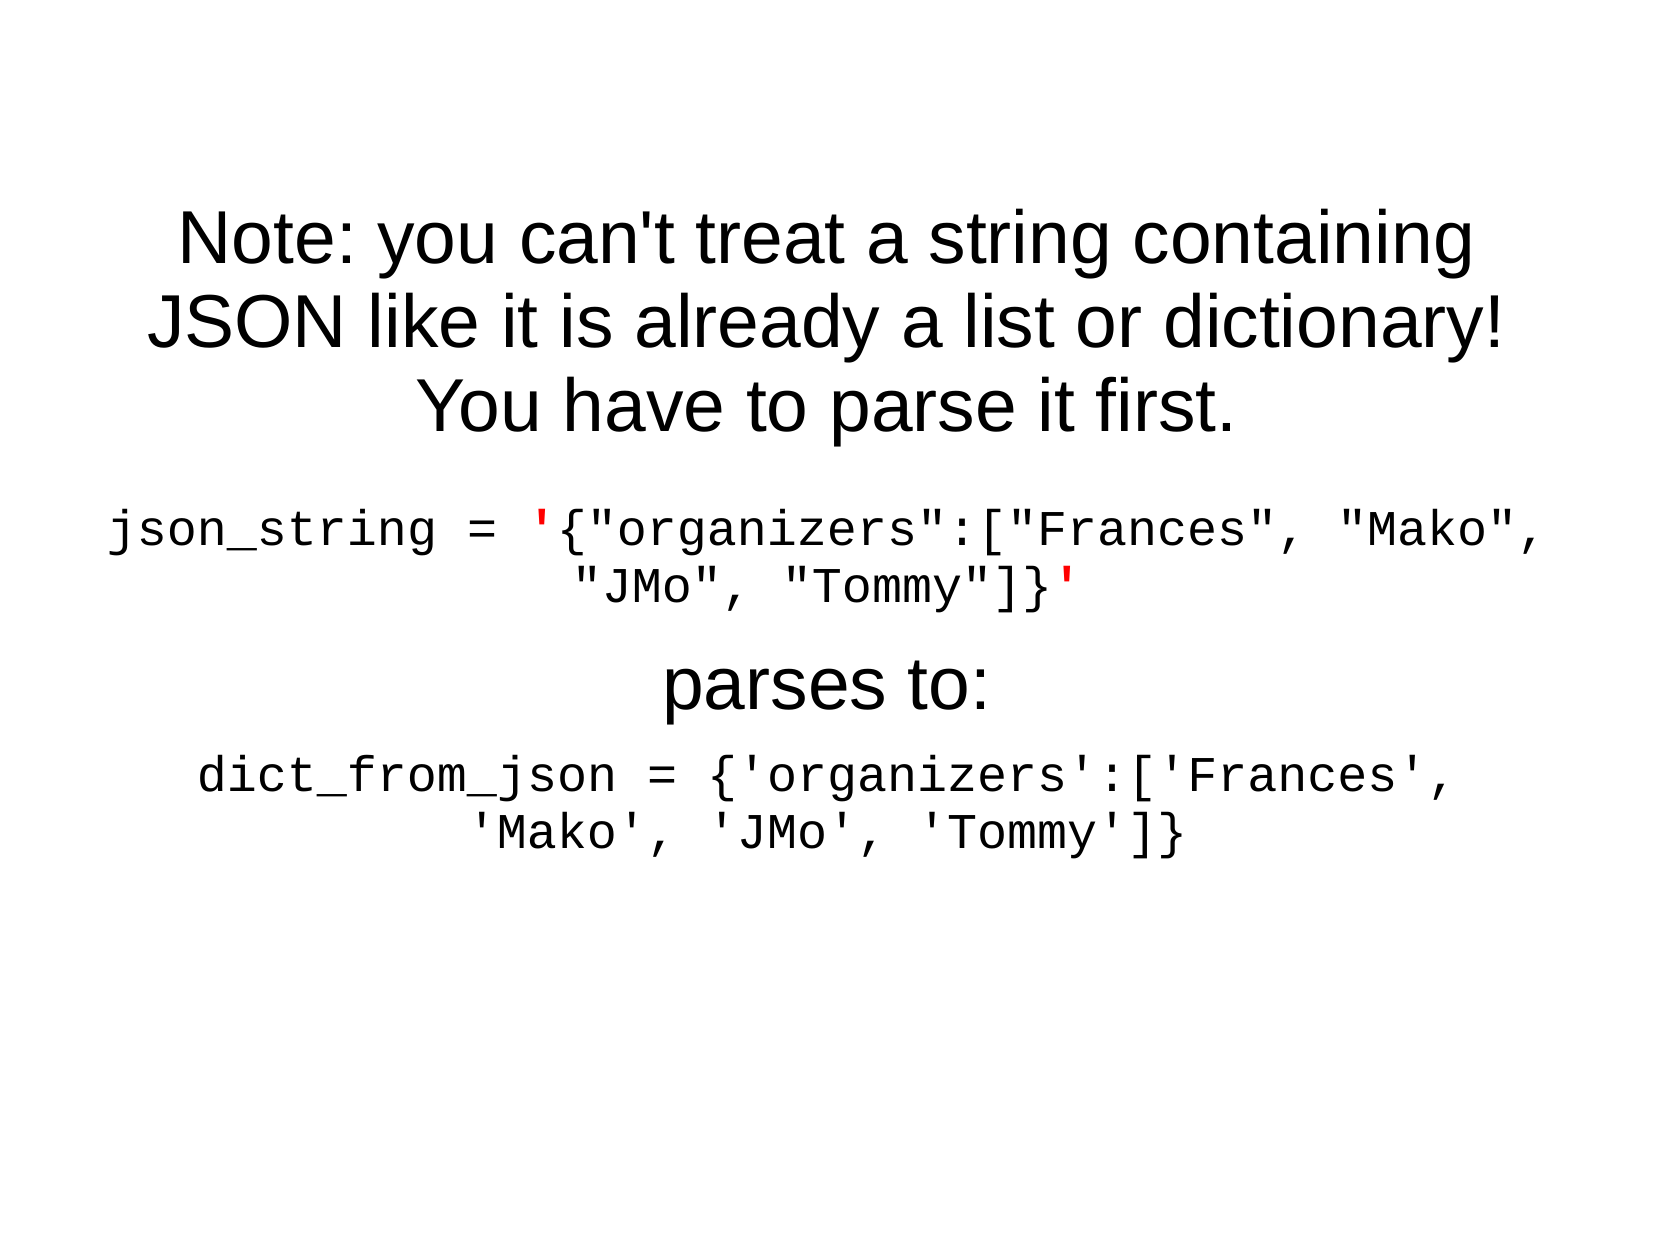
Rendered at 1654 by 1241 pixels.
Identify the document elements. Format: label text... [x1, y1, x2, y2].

subtitle Note: you can't treat a string containing JSON like it is already a list or dictionary! You have to parse it first. json_string = '{"organizers":["Frances", "Mako", "JMo", "Tommy"]}' parses to: dict_from_json = {'organizers':['Frances', 'Mako', 'JMo', 'Tommy']} [82, 49, 1571, 1010]
